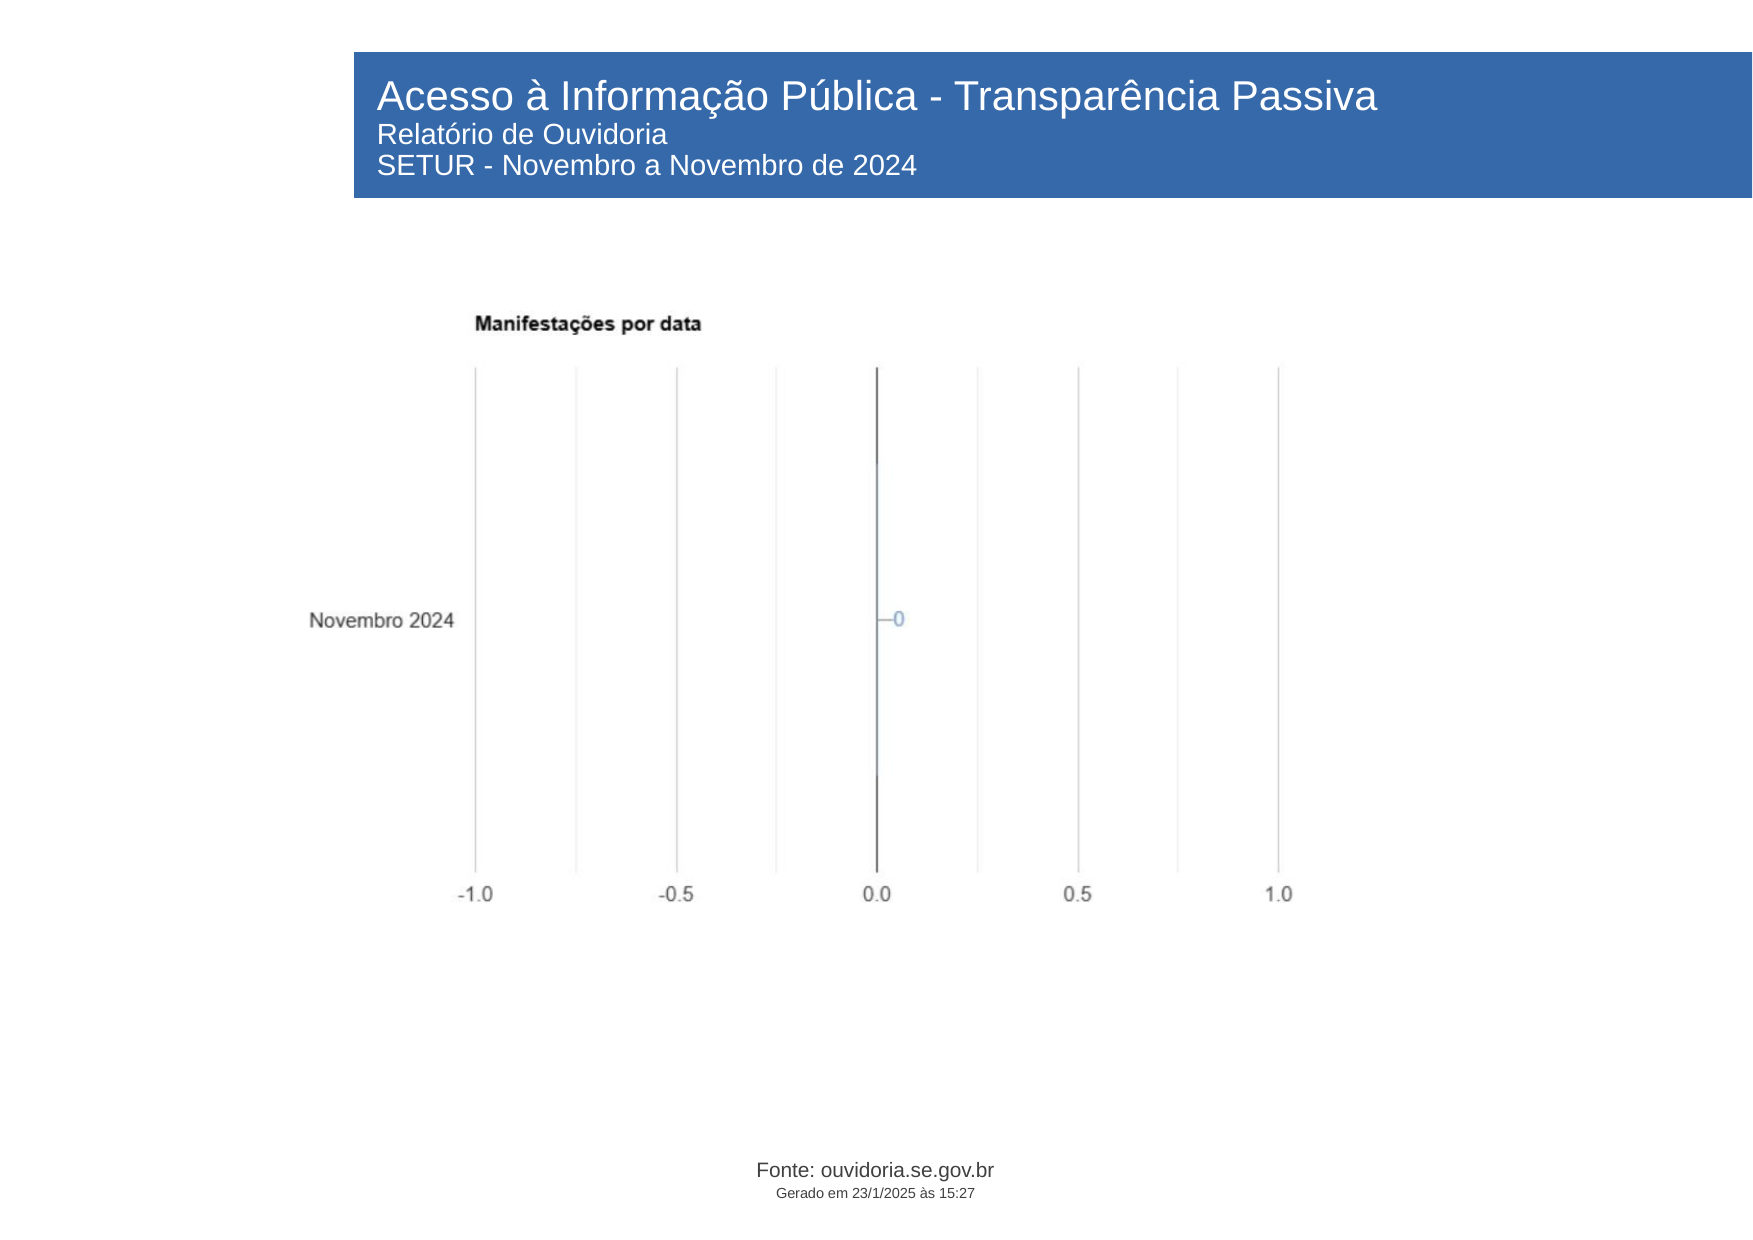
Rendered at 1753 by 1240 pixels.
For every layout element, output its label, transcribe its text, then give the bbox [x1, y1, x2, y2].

text_box [354, 52, 1752, 198]
text_box [227, 211, 1527, 1028]
text_box Fonte: ouvidoria.se.gov.br Gerado em 23/1/2025 às 15:27 [756, 1158, 1023, 1208]
text_box Acesso à Informação Pública - Transparência Passiva Relatório de Ouvidoria SETUR - Novembro a Novembro de 2024 [376, 72, 1403, 186]
